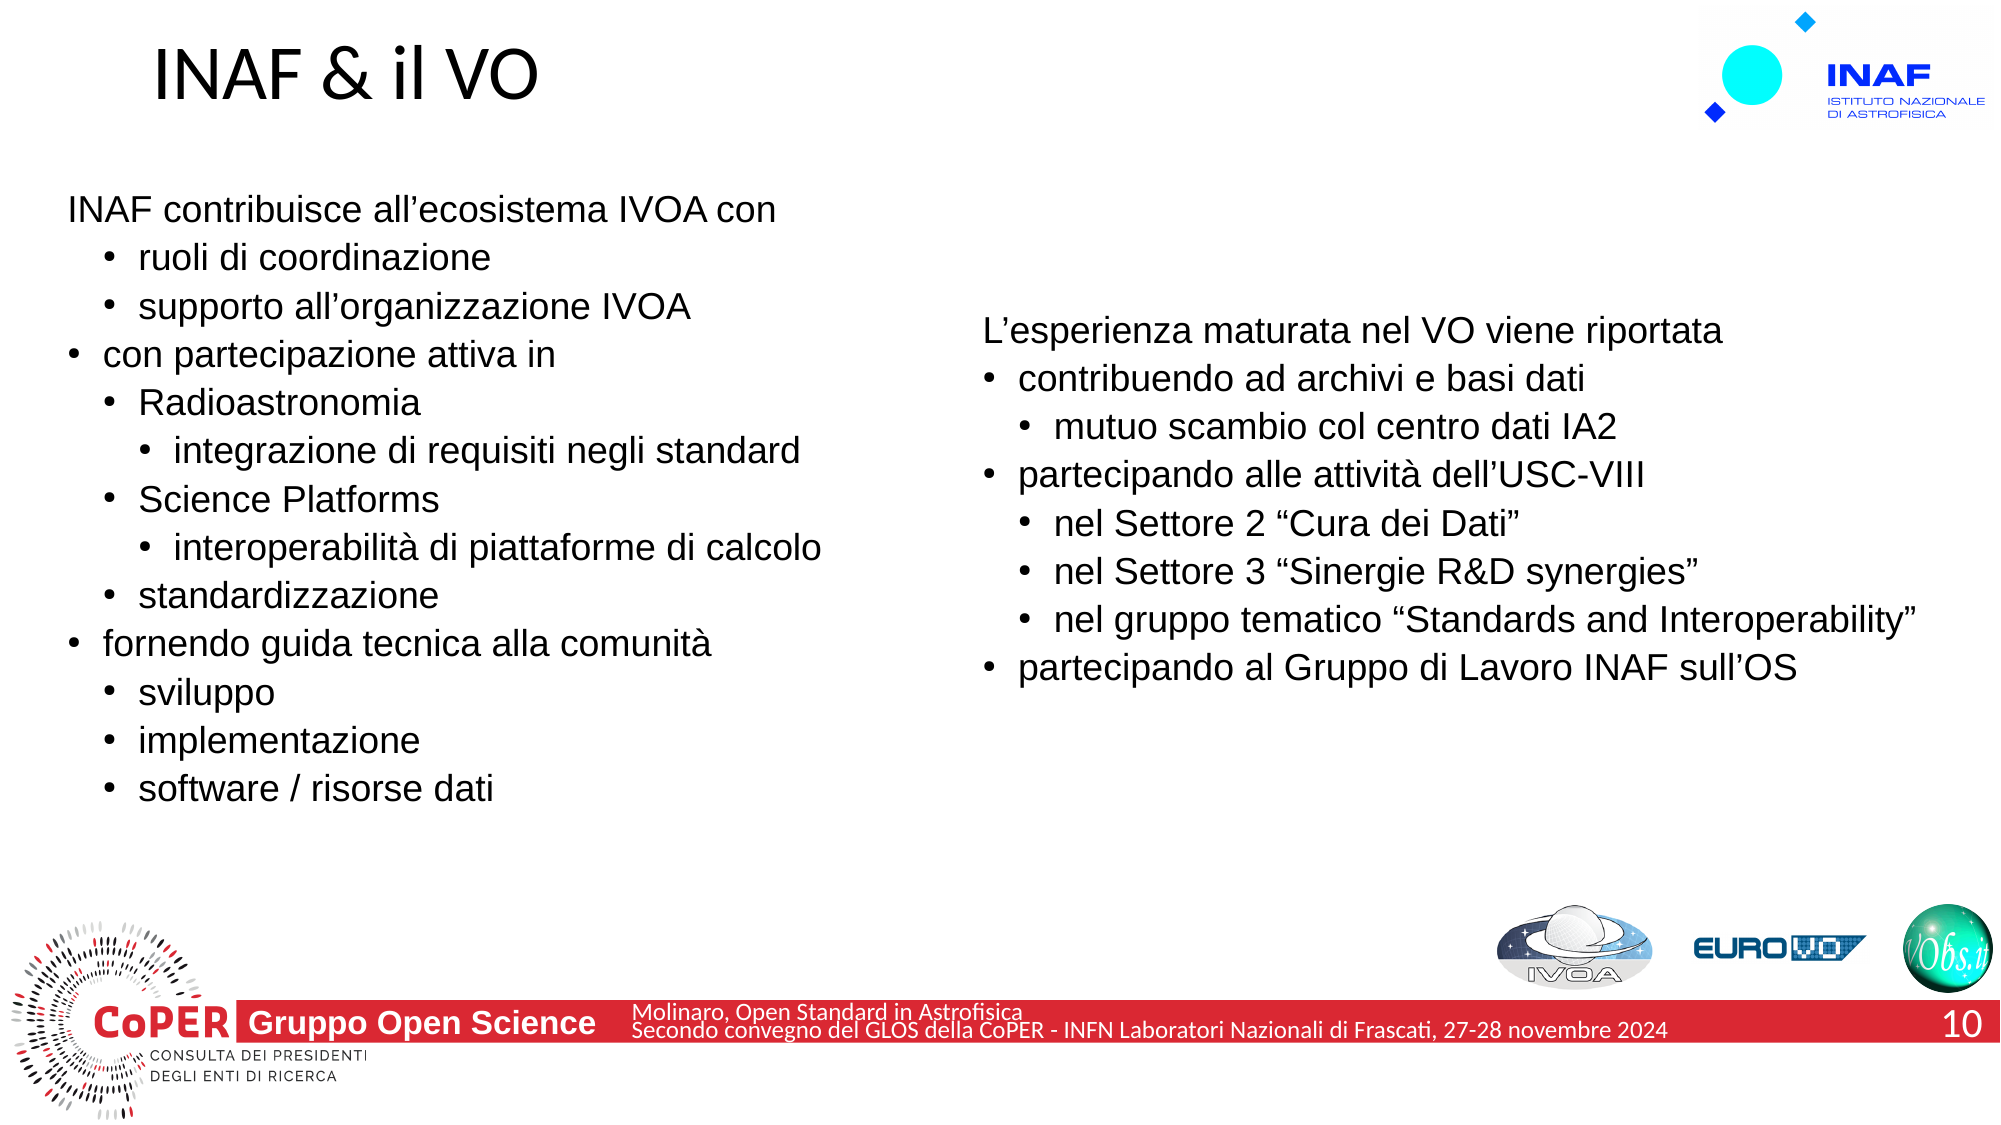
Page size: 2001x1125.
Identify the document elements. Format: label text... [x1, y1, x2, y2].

picture [1698, 5, 1994, 130]
picture [11, 921, 366, 1120]
picture [1903, 904, 1993, 993]
picture [1691, 932, 1870, 965]
title INAF & il VO [137, 24, 1698, 125]
slide_number <number> [1898, 999, 1998, 1043]
footer Molinaro, Open Standard in Astrofisica Secondo convegno del GLOS della CoPER - INFN Laboratori Nazionali di Frascati, 27-28 novembre 2024 [616, 1002, 1863, 1048]
text_box L’esperienza maturata nel VO viene riportata contribuendo ad archivi e basi dati mutuo scambio col centro dati IA2 partecipando alle attività dell’USC-VIII nel Settore 2 “Cura dei Dati” nel Settore 3 “Sinergie R&D synergies” nel gruppo tematico “Standards and Interoperability” partecipando al Gruppo di Lavoro INAF sull’OS [968, 295, 1948, 697]
text_box INAF contribuisce all’ecosistema IVOA con ruoli di coordinazione supporto all’organizzazione IVOA con partecipazione attiva in Radioastronomia integrazione di requisiti negli standard Science Platforms interoperabilità di piattaforme di calcolo standardizzazione fornendo guida tecnica alla comunità sviluppo implementazione software / risorse dati [52, 174, 859, 818]
picture [1491, 903, 1658, 993]
